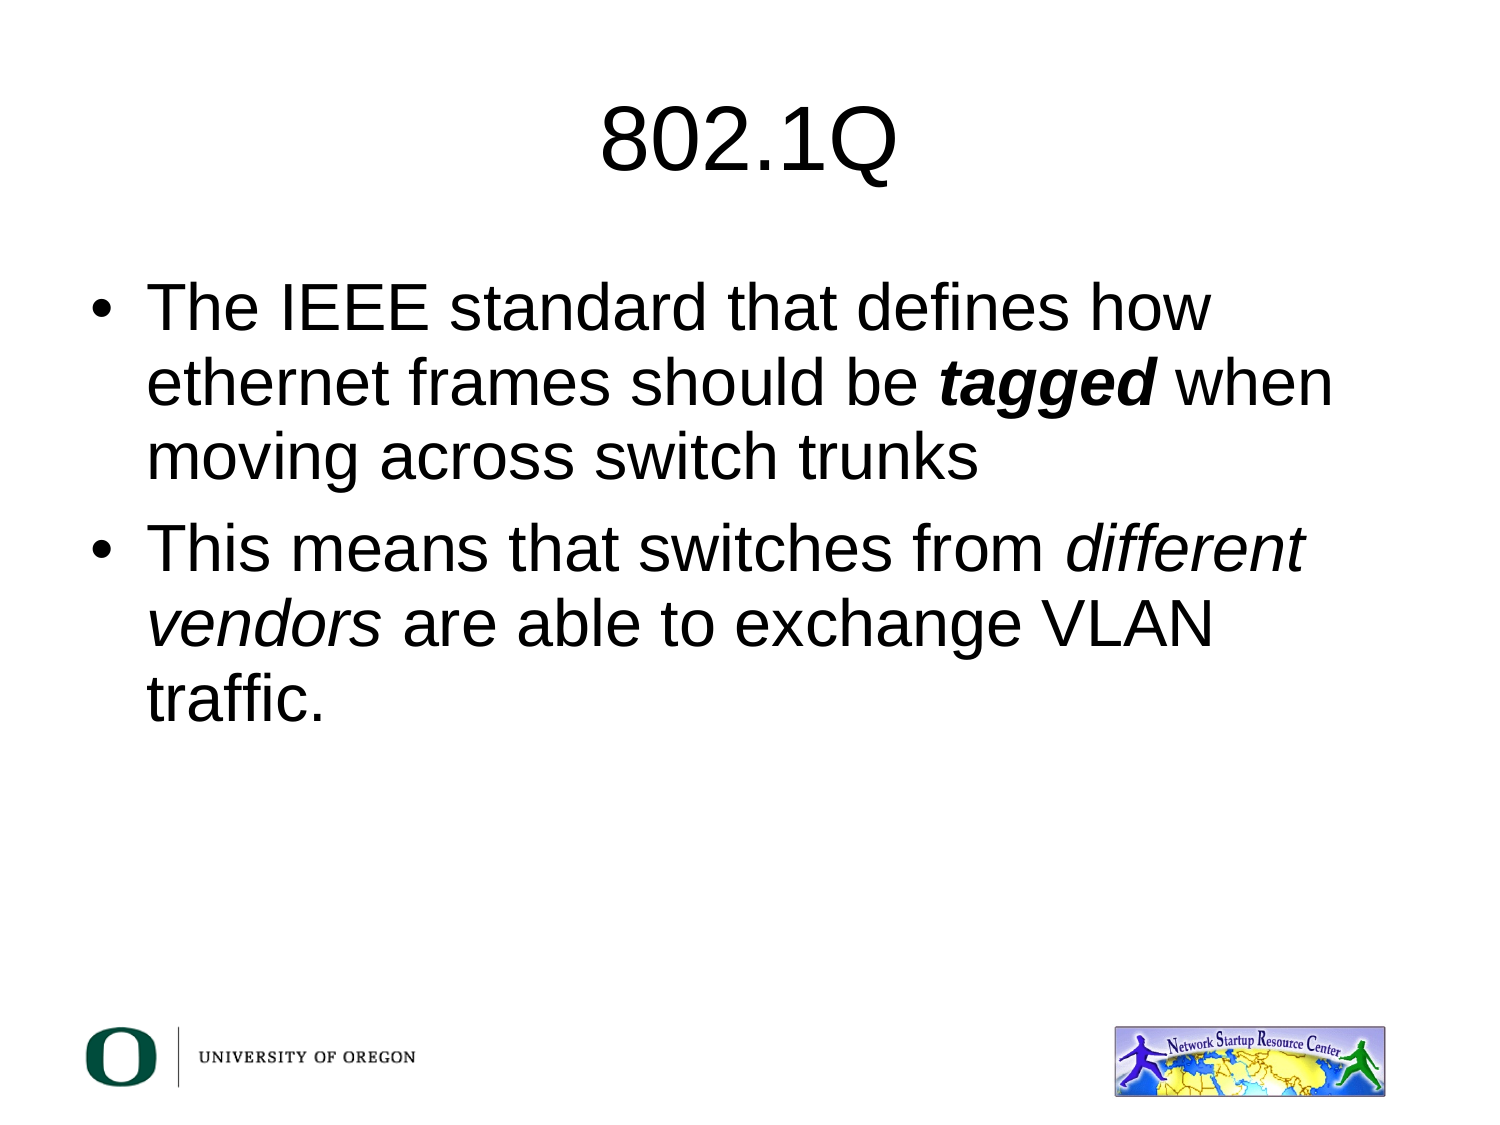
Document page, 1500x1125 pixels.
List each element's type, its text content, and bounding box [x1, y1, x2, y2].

title 802.1Q [75, 45, 1426, 233]
picture [1112, 1024, 1388, 1099]
picture [75, 1024, 426, 1090]
list The IEEE standard that defines how ethernet frames should be tagged when moving across switch trunks This means that switches from different vendors are able to exchange VLAN traffic. [75, 262, 1426, 1005]
